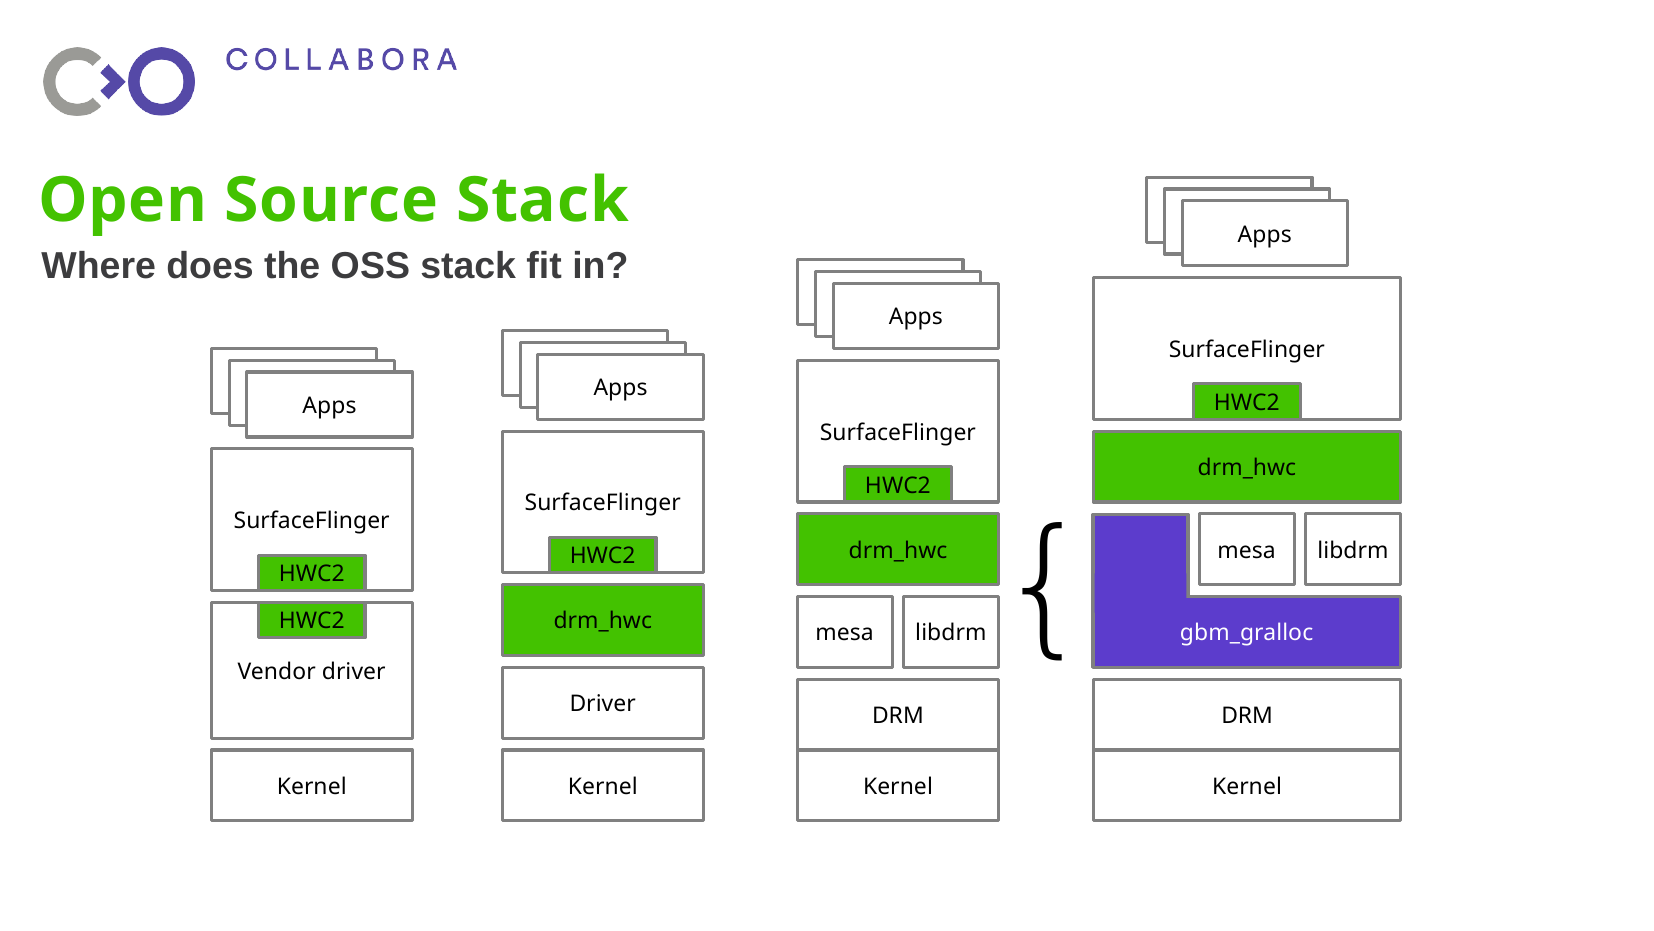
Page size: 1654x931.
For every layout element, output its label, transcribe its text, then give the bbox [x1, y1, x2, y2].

text_box Apps [833, 290, 999, 349]
text_box Vendor driver [211, 602, 413, 739]
text_box SurfaceFlinger [1093, 277, 1401, 420]
text_box Apps [246, 372, 413, 438]
text_box Apps [1182, 200, 1348, 266]
text_box [1093, 514, 1188, 613]
text_box HWC2 [258, 555, 366, 591]
text_box Kernel [211, 750, 413, 821]
text_box HWC2 [1193, 383, 1301, 420]
text_box DRM [797, 679, 999, 751]
text_box Kernel [1093, 751, 1401, 821]
text_box [1146, 177, 1330, 254]
text_box gbm_gralloc [1093, 596, 1401, 668]
text_box mesa [797, 596, 893, 668]
text_box Kernel [797, 751, 999, 821]
text_box DRM [1093, 679, 1401, 751]
text_box HWC2 [844, 466, 952, 502]
text_box { [982, 490, 1140, 738]
text_box SurfaceFlinger [502, 431, 704, 573]
text_box [502, 330, 686, 408]
text_box HWC2 [549, 537, 657, 573]
text_box Driver [502, 667, 704, 739]
title Open Source Stack [38, 159, 1614, 216]
picture [43, 47, 457, 116]
text_box mesa [1199, 513, 1295, 585]
text_box drm_hwc [502, 584, 704, 656]
text_box Kernel [502, 750, 704, 821]
text_box HWC2 [258, 602, 366, 638]
text_box drm_hwc [1093, 431, 1401, 502]
text_box SurfaceFlinger [797, 360, 999, 502]
text_box Where does the OSS stack fit in? [41, 240, 1614, 290]
text_box SurfaceFlinger [211, 448, 413, 591]
text_box libdrm [1305, 513, 1401, 585]
text_box [211, 348, 395, 426]
text_box Apps [537, 354, 704, 420]
text_box libdrm [903, 596, 982, 668]
text_box drm_hwc [797, 513, 982, 585]
text_box [797, 290, 833, 337]
